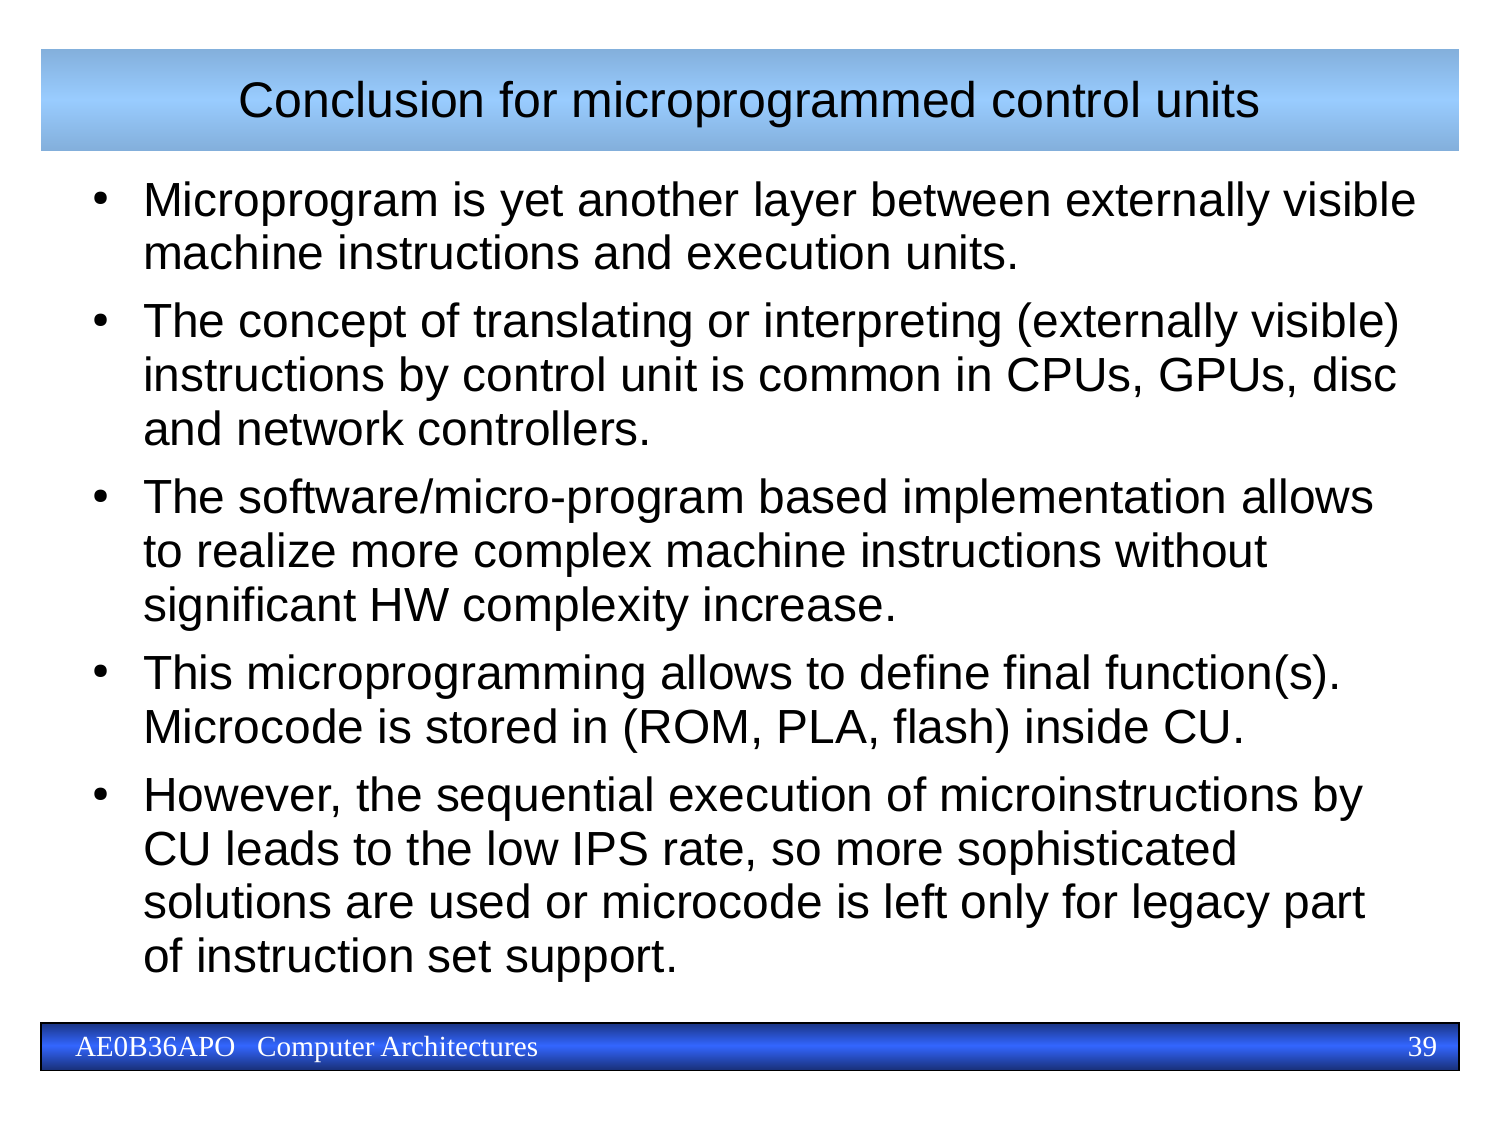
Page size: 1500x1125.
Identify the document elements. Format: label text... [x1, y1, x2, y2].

list Microprogram is yet another layer between externally visible machine instructions and execution units. The concept of translating or interpreting (externally visible) instructions by control unit is common in CPUs, GPUs, disc and network controllers. The software/micro-program based implementation allows to realize more complex machine instructions without significant HW complexity increase. This microprogramming allows to define final function(s). Microcode is stored in (ROM, PLA, flash) inside CU. However, the sequential execution of microinstructions by CU leads to the low IPS rate, so more sophisticated solutions are used or microcode is left only for legacy part of instruction set support. [75, 172, 1426, 988]
title Conclusion for microprogrammed control units [41, 49, 1459, 151]
